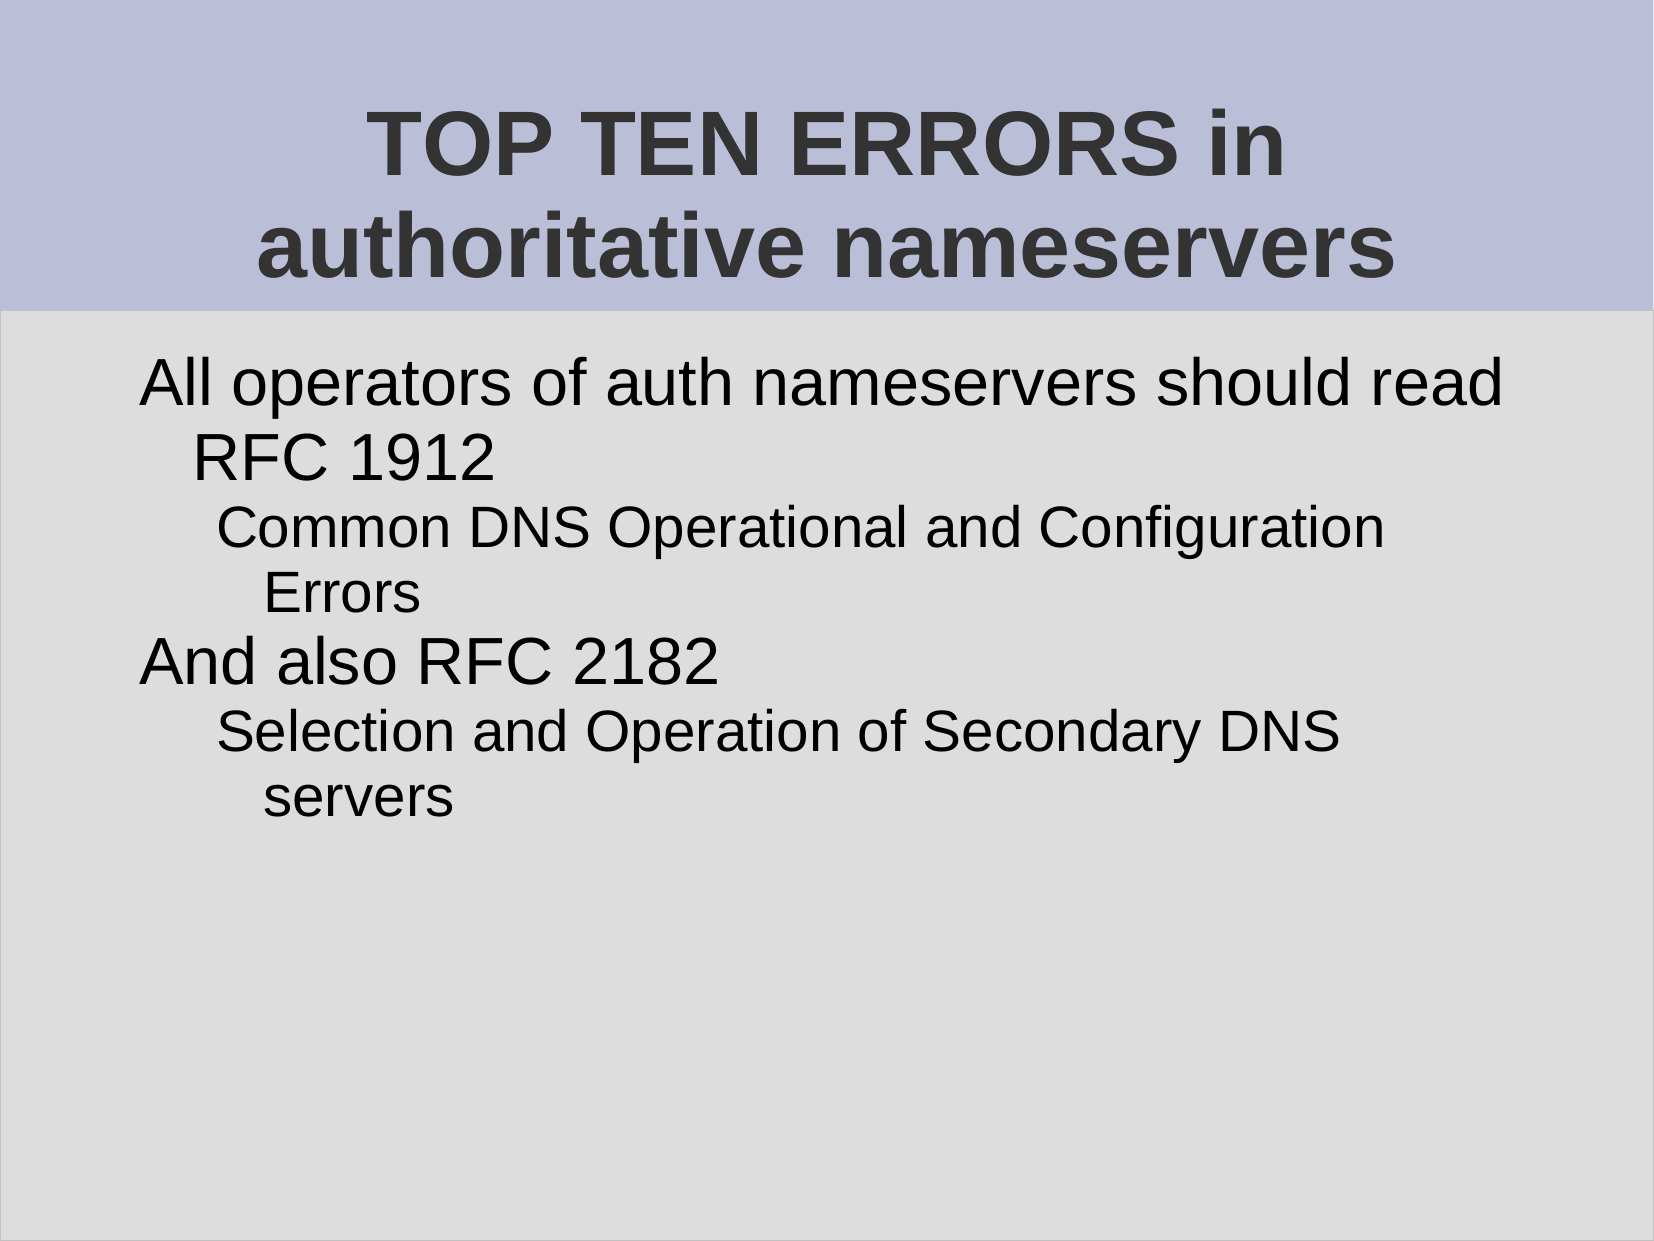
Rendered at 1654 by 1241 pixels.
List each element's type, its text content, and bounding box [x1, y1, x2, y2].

title TOP TEN ERRORS in authoritative nameservers [121, 91, 1534, 299]
list All operators of auth nameservers should read RFC 1912 Common DNS Operational and Configuration Errors And also RFC 2182 Selection and Operation of Secondary DNS servers [121, 344, 1534, 1127]
